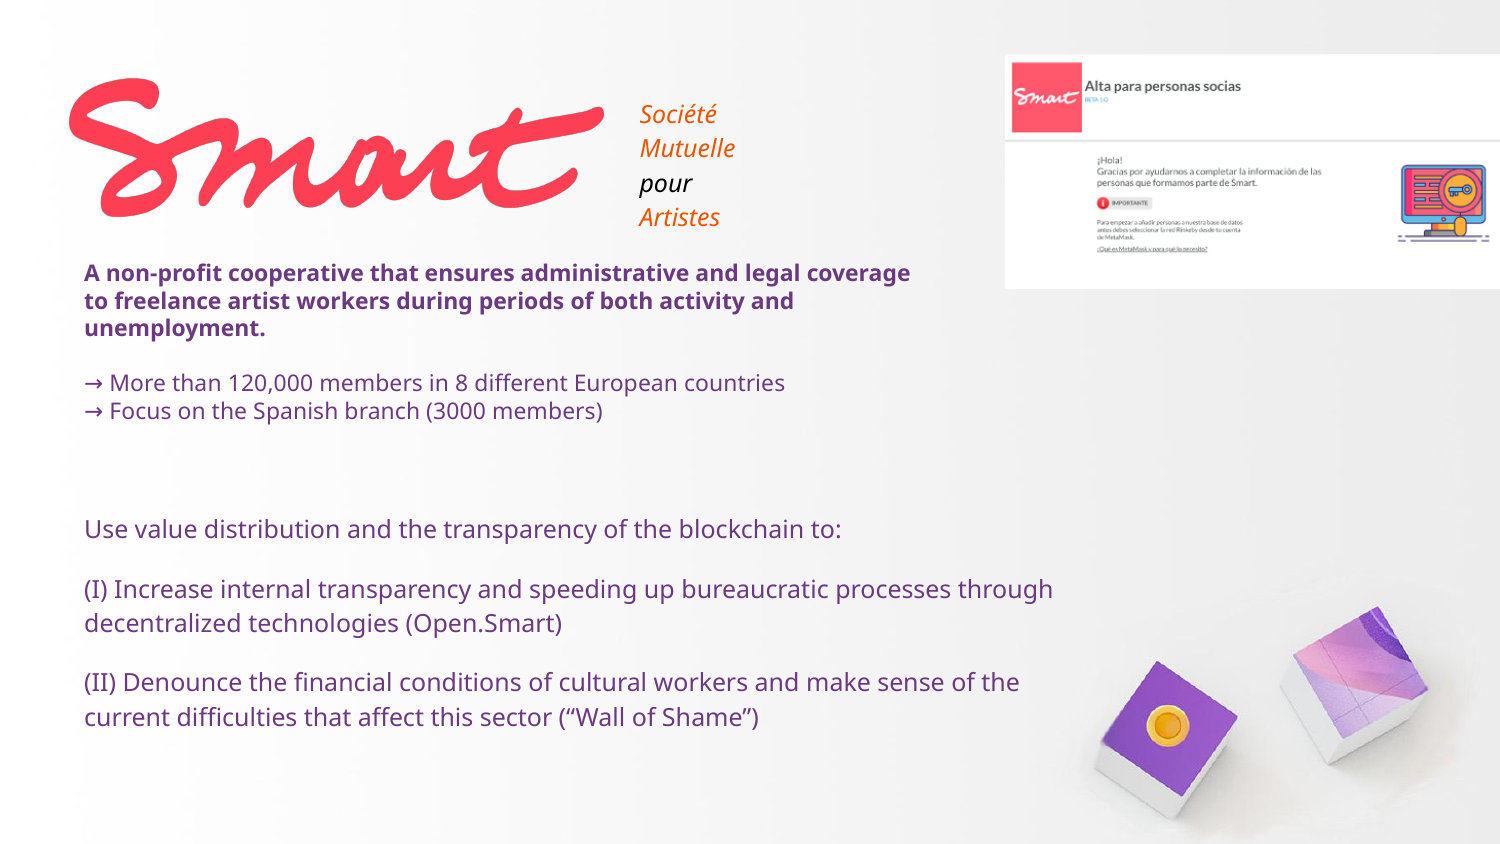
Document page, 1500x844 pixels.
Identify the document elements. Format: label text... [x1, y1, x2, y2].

text_box Société Mutuelle pour Artistes [624, 78, 818, 247]
text_box Use value distribution and the transparency of the blockchain to: (I) Increase internal transparency and speeding up bureaucratic processes through decentralized technologies (Open.Smart) (II) Denounce the financial conditions of cultural workers and make sense of the current difficulties that affect this sector (“Wall of Shame”) [69, 494, 1100, 747]
title A non-profit cooperative that ensures administrative and legal coverage to freelance artist workers during periods of both activity and unemployment. → More than 120,000 members in 8 different European countries → Focus on the Spanish branch (3000 members) [69, 243, 946, 494]
picture [0, 0, 1500, 844]
